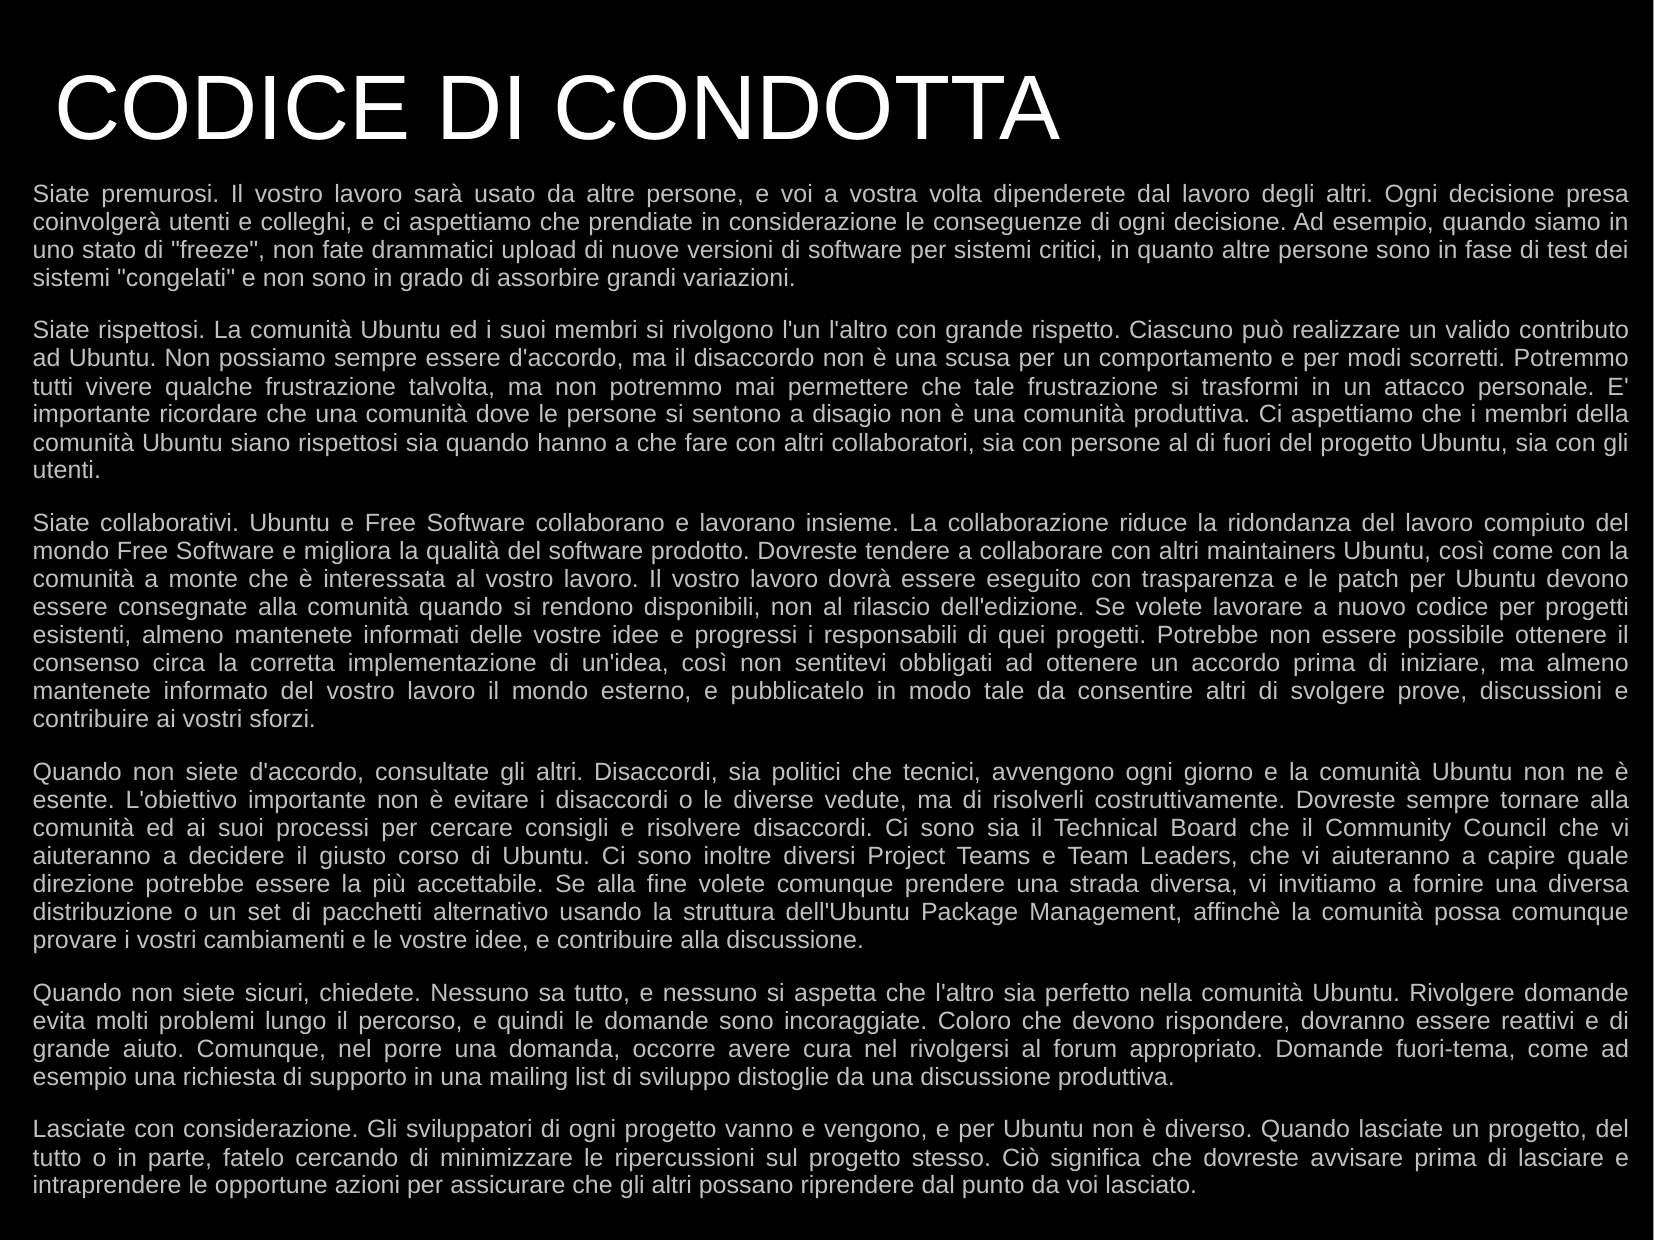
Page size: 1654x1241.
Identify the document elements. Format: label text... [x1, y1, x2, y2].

text_box CODICE DI CONDOTTA [39, 48, 1565, 167]
text_box Siate premurosi. Il vostro lavoro sarà usato da altre persone, e voi a vostra volta dipenderete dal lavoro degli altri. Ogni decisione presa coinvolgerà utenti e colleghi, e ci aspettiamo che prendiate in considerazione le conseguenze di ogni decisione. Ad esempio, quando siamo in uno stato di "freeze", non fate drammatici upload di nuove versioni di software per sistemi critici, in quanto altre persone sono in fase di test dei sistemi "congelati" e non sono in grado di assorbire grandi variazioni. Siate rispettosi. La comunità Ubuntu ed i suoi membri si rivolgono l'un l'altro con grande rispetto. Ciascuno può realizzare un valido contributo ad Ubuntu. Non possiamo sempre essere d'accordo, ma il disaccordo non è una scusa per un comportamento e per modi scorretti. Potremmo tutti vivere qualche frustrazione talvolta, ma non potremmo mai permettere che tale frustrazione si trasformi in un attacco personale. E' importante ricordare che una comunità dove le persone si sentono a disagio non è una comunità produttiva. Ci aspettiamo che i membri della comunità Ubuntu siano rispettosi sia quando hanno a che fare con altri collaboratori, sia con persone al di fuori del progetto Ubuntu, sia con gli utenti. Siate collaborativi. Ubuntu e Free Software collaborano e lavorano insieme. La collaborazione riduce la ridondanza del lavoro compiuto del mondo Free Software e migliora la qualità del software prodotto. Dovreste tendere a collaborare con altri maintainers Ubuntu, così come con la comunità a monte che è interessata al vostro lavoro. Il vostro lavoro dovrà essere eseguito con trasparenza e le patch per Ubuntu devono essere consegnate alla comunità quando si rendono disponibili, non al rilascio dell'edizione. Se volete lavorare a nuovo codice per progetti esistenti, almeno mantenete informati delle vostre idee e progressi i responsabili di quei progetti. Potrebbe non essere possibile ottenere il consenso circa la corretta implementazione di un'idea, così non sentitevi obbligati ad ottenere un accordo prima di iniziare, ma almeno mantenete informato del vostro lavoro il mondo esterno, e pubblicatelo in modo tale da consentire altri di svolgere prove, discussioni e contribuire ai vostri sforzi. Quando non siete d'accordo, consultate gli altri. Disaccordi, sia politici che tecnici, avvengono ogni giorno e la comunità Ubuntu non ne è esente. L'obiettivo importante non è evitare i disaccordi o le diverse vedute, ma di risolverli costruttivamente. Dovreste sempre tornare alla comunità ed ai suoi processi per cercare consigli e risolvere disaccordi. Ci sono sia il Technical Board che il Community Council che vi aiuteranno a decidere il giusto corso di Ubuntu. Ci sono inoltre diversi Project Teams e Team Leaders, che vi aiuteranno a capire quale direzione potrebbe essere la più accettabile. Se alla fine volete comunque prendere una strada diversa, vi invitiamo a fornire una diversa distribuzione o un set di pacchetti alternativo usando la struttura dell'Ubuntu Package Management, affinchè la comunità possa comunque provare i vostri cambiamenti e le vostre idee, e contribuire alla discussione. Quando non siete sicuri, chiedete. Nessuno sa tutto, e nessuno si aspetta che l'altro sia perfetto nella comunità Ubuntu. Rivolgere domande evita molti problemi lungo il percorso, e quindi le domande sono incoraggiate. Coloro che devono rispondere, dovranno essere reattivi e di grande aiuto. Comunque, nel porre una domanda, occorre avere cura nel rivolgersi al forum appropriato. Domande fuori-tema, come ad esempio una richiesta di supporto in una mailing list di sviluppo distoglie da una discussione produttiva. Lasciate con considerazione. Gli sviluppatori di ogni progetto vanno e vengono, e per Ubuntu non è diverso. Quando lasciate un progetto, del tutto o in parte, fatelo cercando di minimizzare le ripercussioni sul progetto stesso. Ciò significa che dovreste avvisare prima di lasciare e intraprendere le opportune azioni per assicurare che gli altri possano riprendere dal punto da voi lasciato. [18, 172, 1648, 1207]
